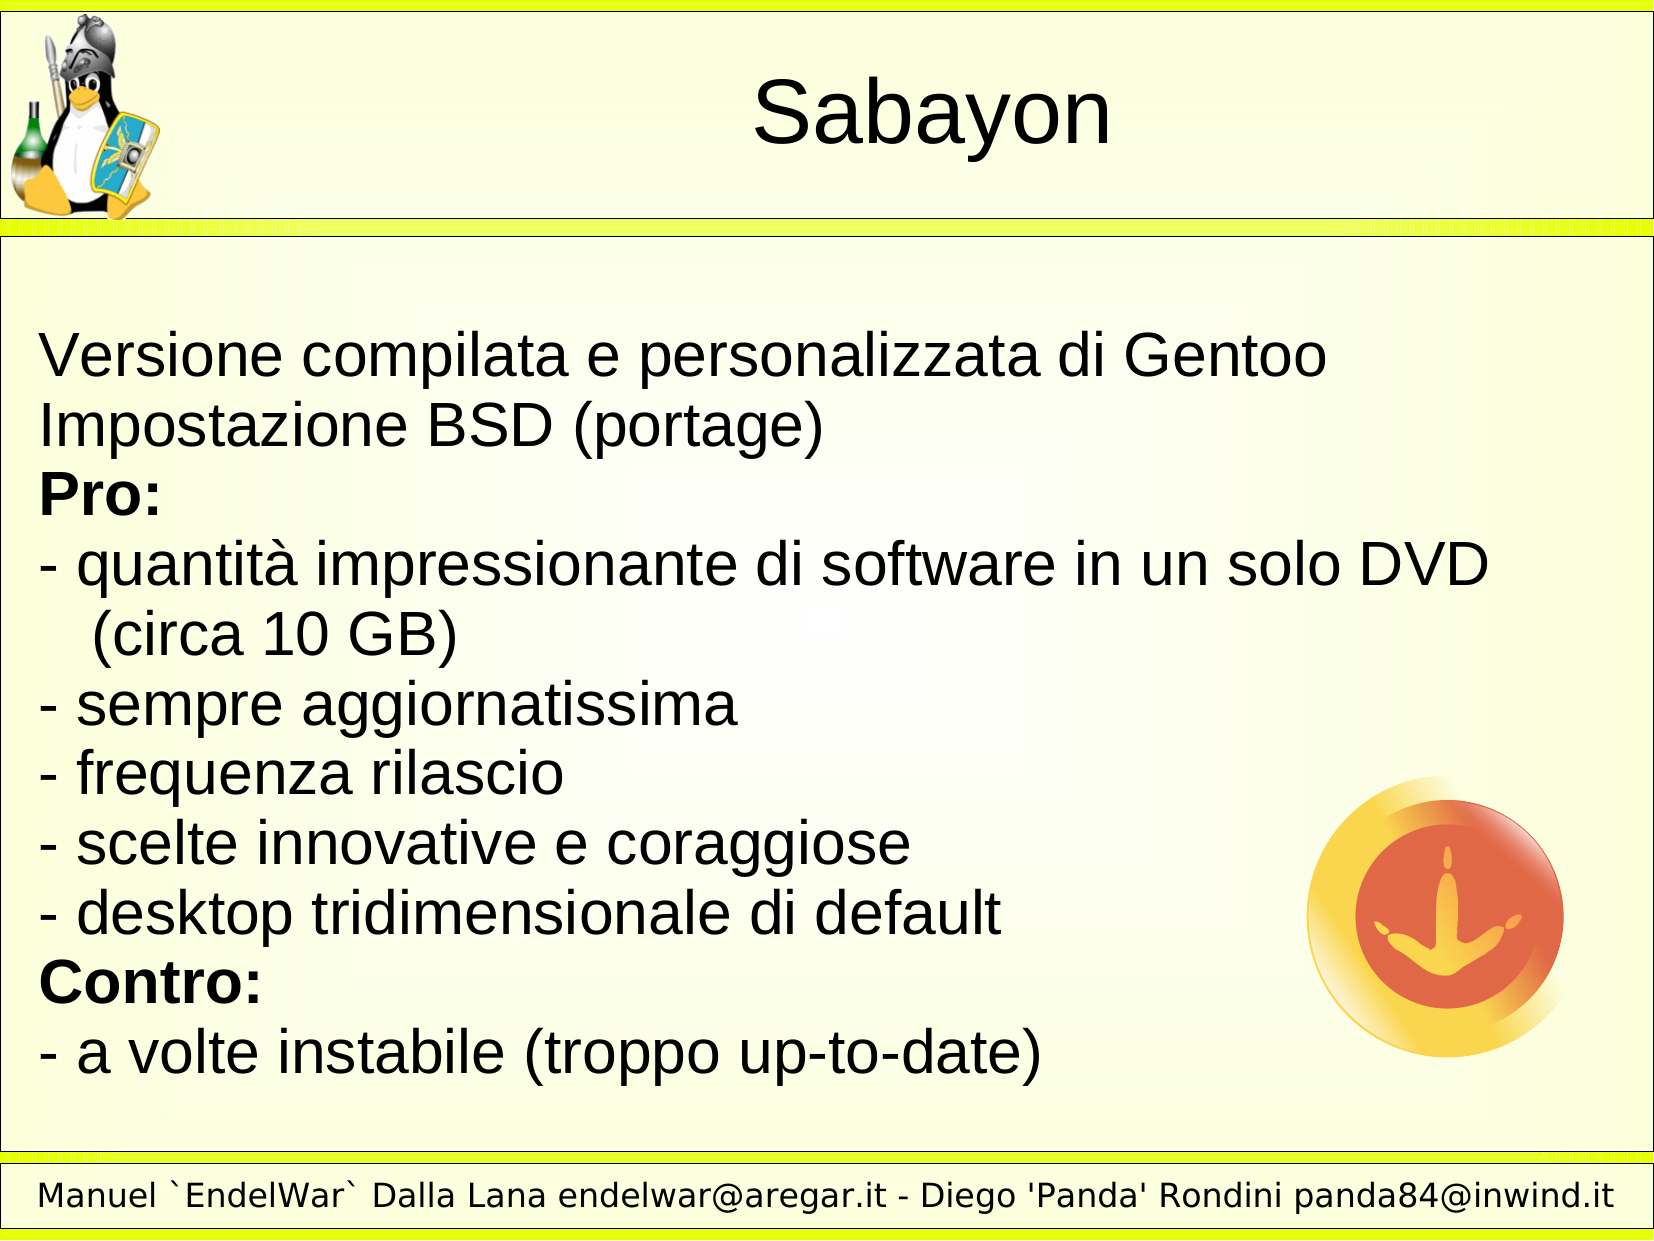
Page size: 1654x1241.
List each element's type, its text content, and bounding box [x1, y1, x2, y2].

title Sabayon [228, 31, 1636, 194]
subtitle Versione compilata e personalizzata di Gentoo Impostazione BSD (portage) Pro: - quantità impressionante di software in un solo DVD (circa 10 GB) - sempre aggiornatissima - frequenza rilascio - scelte innovative e coraggiose - desktop tridimensionale di default Contro: - a volte instabile (troppo up-to-date) [20, 273, 1633, 1134]
picture [11, 14, 160, 220]
picture [1283, 767, 1601, 1063]
